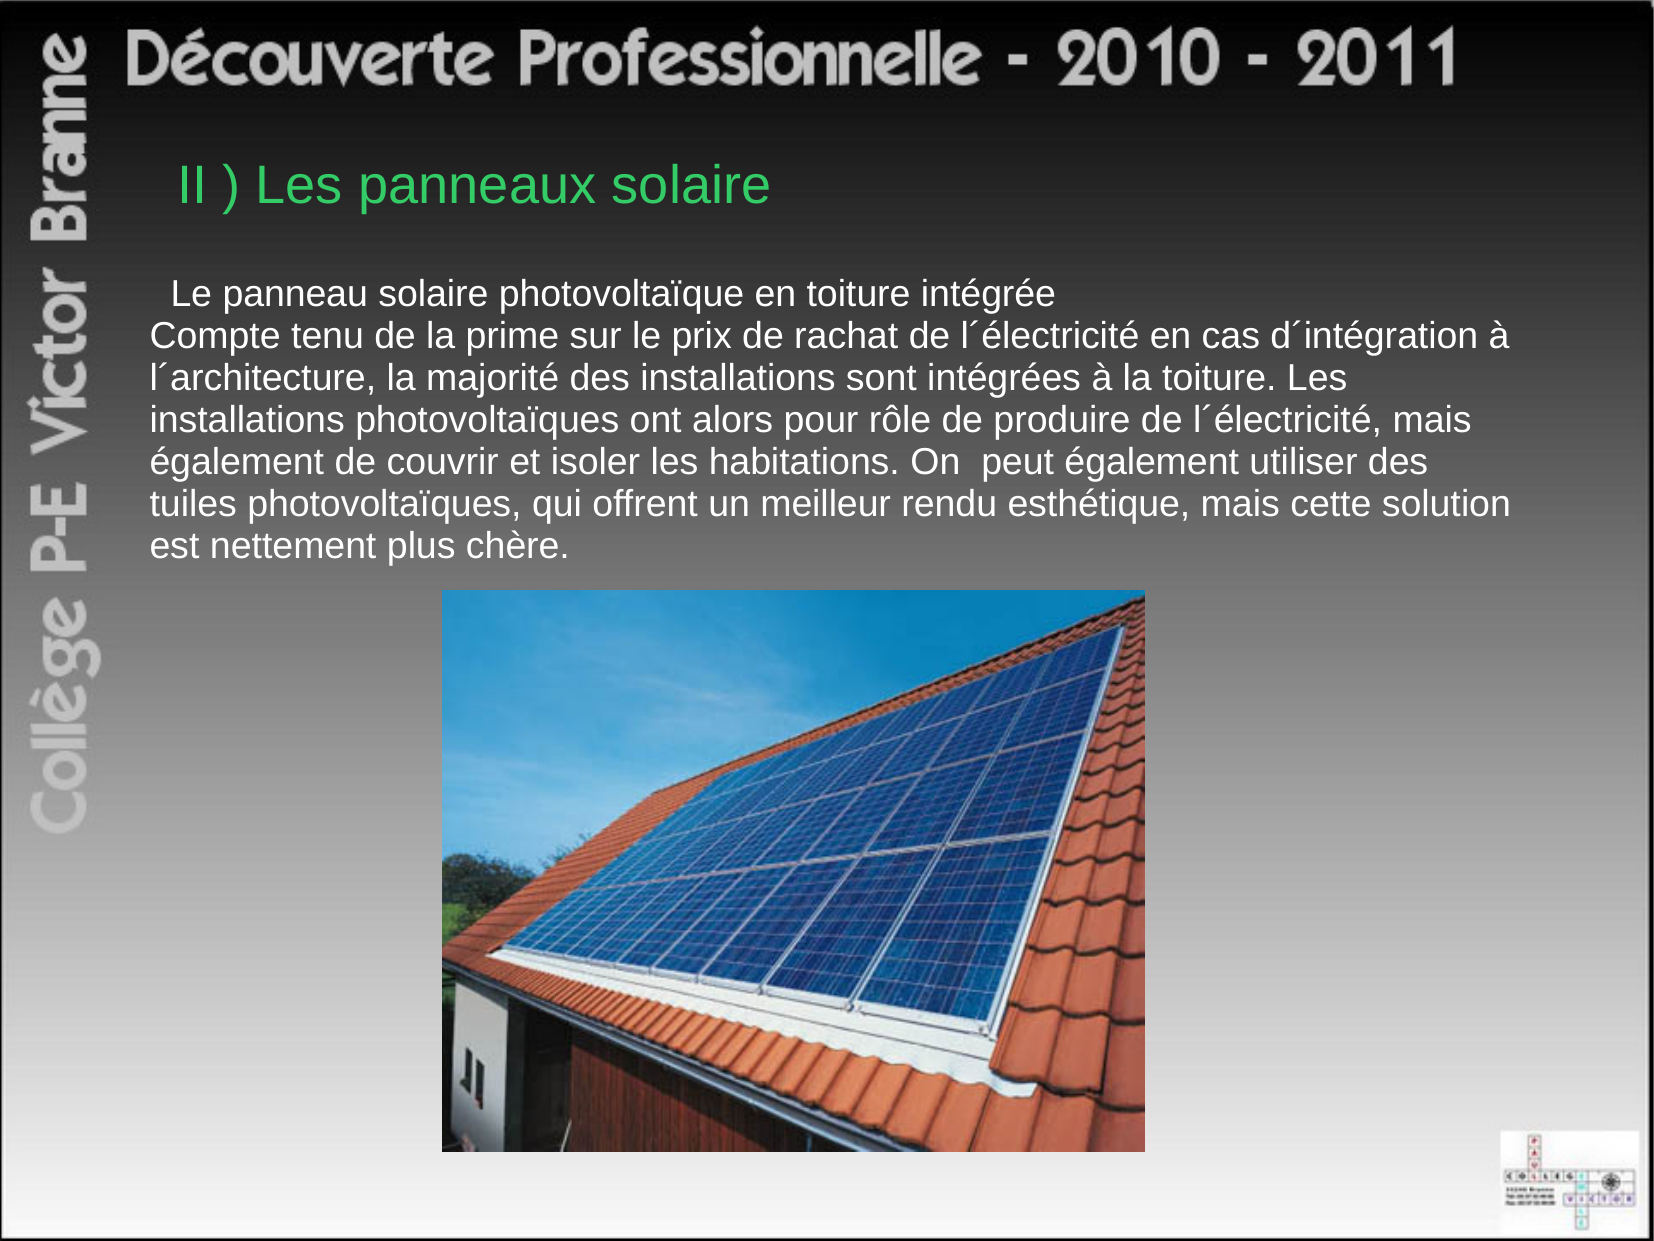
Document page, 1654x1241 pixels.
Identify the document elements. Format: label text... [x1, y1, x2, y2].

text_box II ) Les panneaux solaire [147, 147, 1536, 265]
picture [0, 0, 1654, 1241]
text_box Le panneau solaire photovoltaïque en toiture intégrée Compte tenu de la prime sur le prix de rachat de l´électricité en cas d´intégration à l´architecture, la majorité des installations sont intégrées à la toiture. Les installations photovoltaïques ont alors pour rôle de produire de l´électricité, mais également de couvrir et isoler les habitations. On peut également utiliser des tuiles photovoltaïques, qui offrent un meilleur rendu esthétique, mais cette solution est nettement plus chère. [134, 265, 1536, 975]
